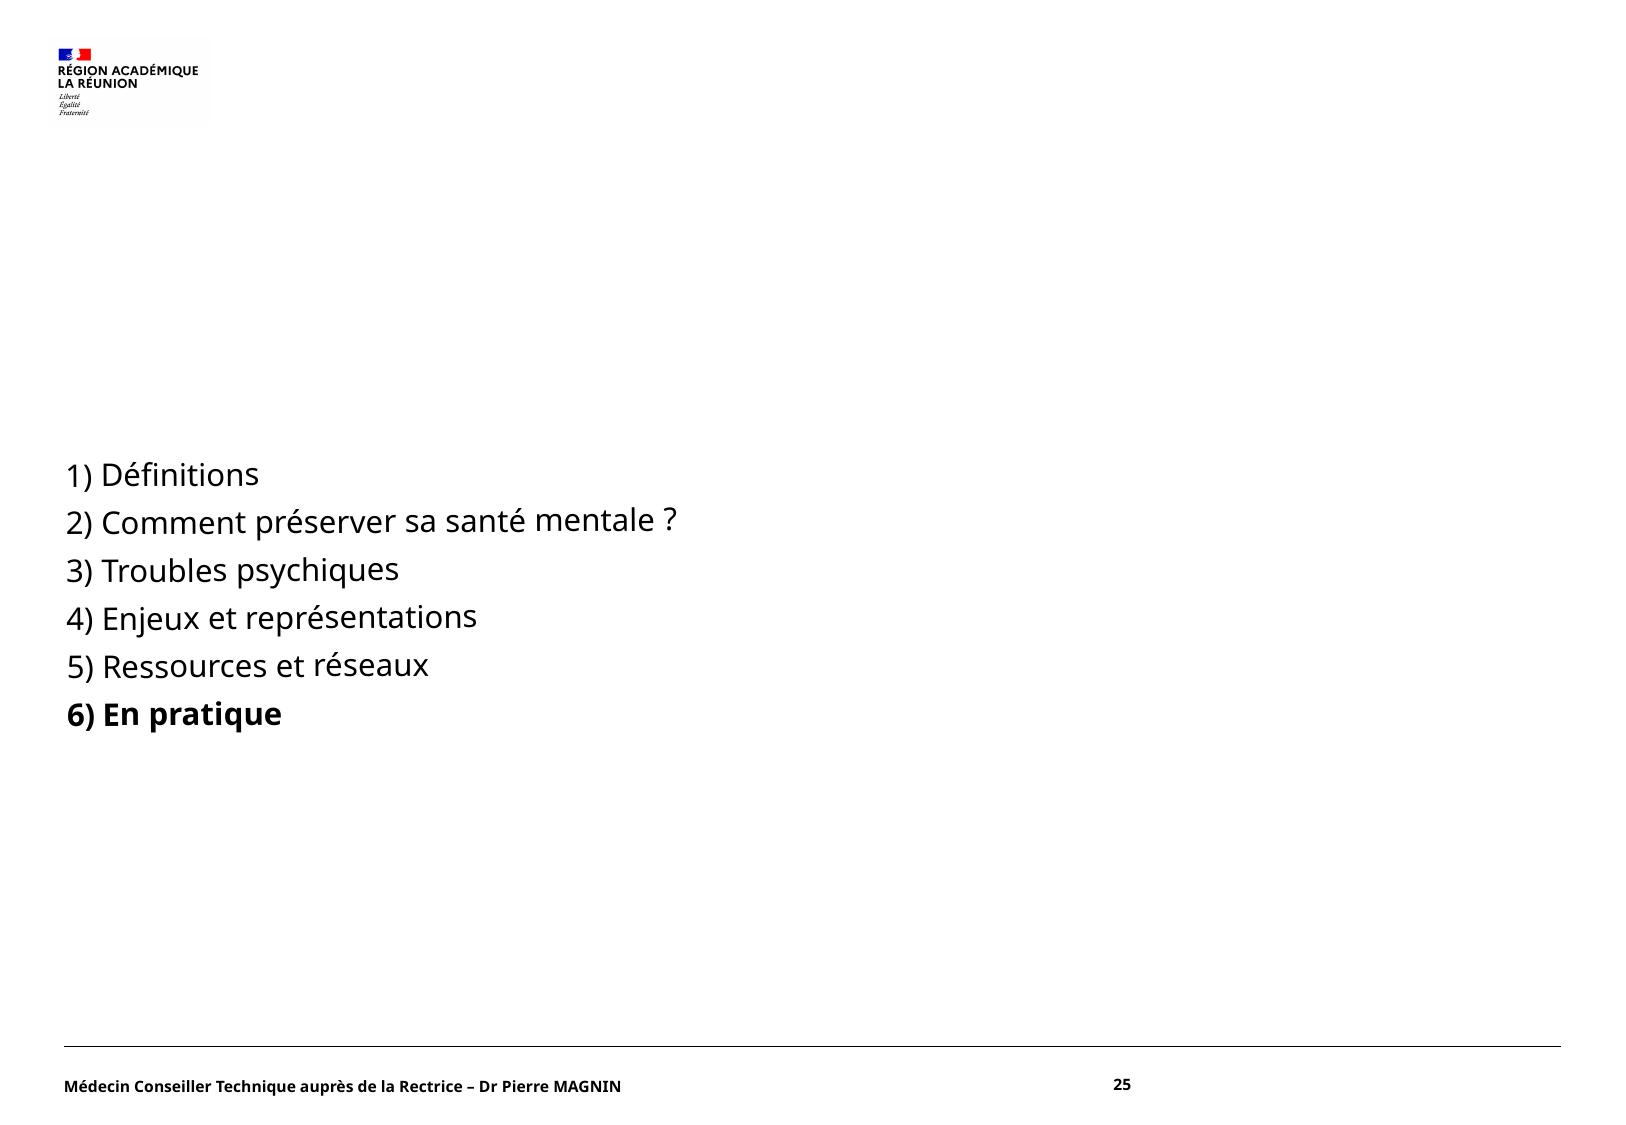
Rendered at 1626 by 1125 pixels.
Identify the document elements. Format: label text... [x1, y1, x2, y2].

list Définitions Comment préserver sa santé mentale ? Troubles psychiques Enjeux et représentations Ressources et réseaux En pratique [64, 301, 1562, 1033]
text_box Médecin Conseiller Technique auprès de la Rectrice – Dr Pierre MAGNIN [64, 1046, 1114, 1125]
text_box 33 [1114, 1046, 1354, 1125]
picture [47, 37, 211, 127]
